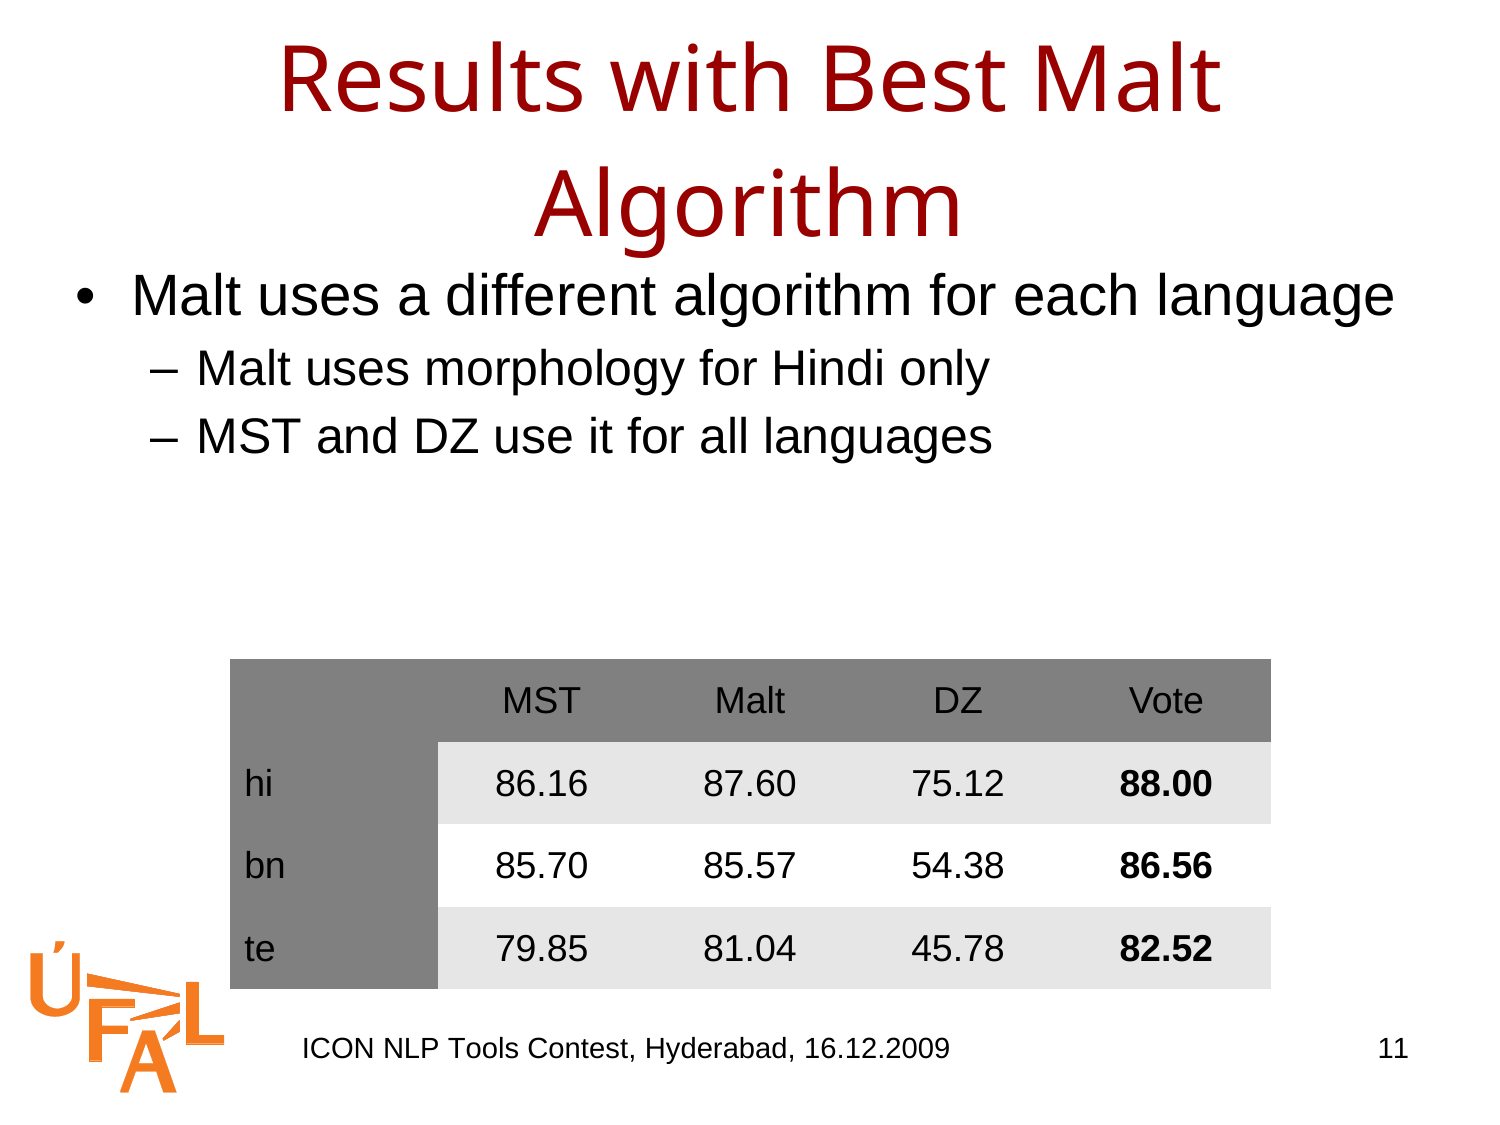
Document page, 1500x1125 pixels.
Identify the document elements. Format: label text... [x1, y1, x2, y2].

table_cell 86.56 [1062, 824, 1271, 907]
table_cell 79.85 [438, 907, 646, 989]
list Malt uses a different algorithm for each language Malt uses morphology for Hindi only MST and DZ use it for all languages [75, 262, 1426, 650]
table_cell 75.12 [854, 742, 1062, 824]
table_header DZ [854, 659, 1062, 742]
table_cell 82.52 [1062, 907, 1271, 989]
table_cell 86.16 [438, 742, 646, 824]
title Results with Best Malt Algorithm [75, 21, 1426, 257]
table_cell 85.57 [646, 824, 854, 907]
table_header Vote [1062, 659, 1271, 742]
table_cell 81.04 [646, 907, 854, 989]
table_cell 88.00 [1062, 742, 1271, 824]
table_header Malt [646, 659, 854, 742]
table_header MST [438, 659, 646, 742]
table_cell 87.60 [646, 742, 854, 824]
table_cell 45.78 [854, 907, 1062, 989]
table_cell hi [230, 742, 438, 824]
table_cell 85.70 [438, 824, 646, 907]
table_header [230, 659, 438, 742]
table_cell bn [230, 824, 438, 907]
table_cell te [230, 907, 438, 989]
table_cell 54.38 [854, 824, 1062, 907]
